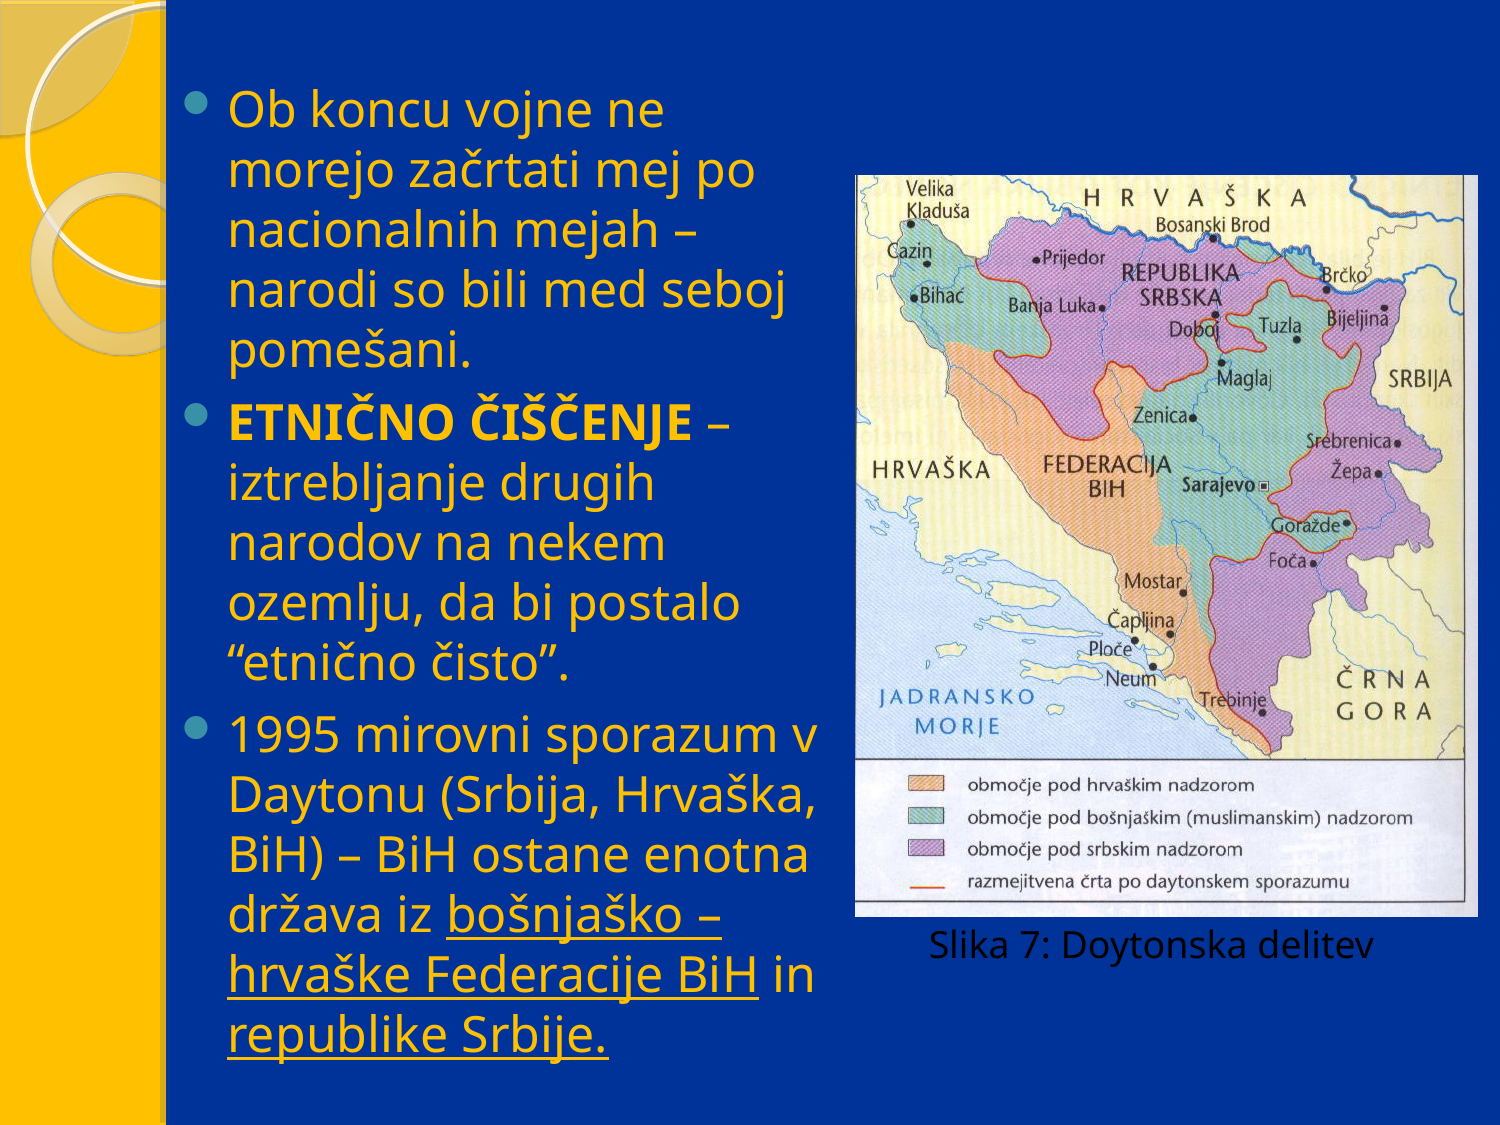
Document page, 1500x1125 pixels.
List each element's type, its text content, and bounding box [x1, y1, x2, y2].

list Ob koncu vojne ne morejo začrtati mej po nacionalnih mejah – narodi so bili med seboj pomešani. ETNIČNO ČIŠČENJE – iztrebljanje drugih narodov na nekem ozemlju, da bi postalo “etnično čisto”. 1995 mirovni sporazum v Daytonu (Srbija, Hrvaška, BiH) – BiH ostane enotna država iz bošnjaško – hrvaške Federacije BiH in republike Srbije. [152, 70, 856, 1008]
text_box Slika 7: Doytonska delitev [913, 917, 1395, 974]
picture [855, 175, 1478, 917]
